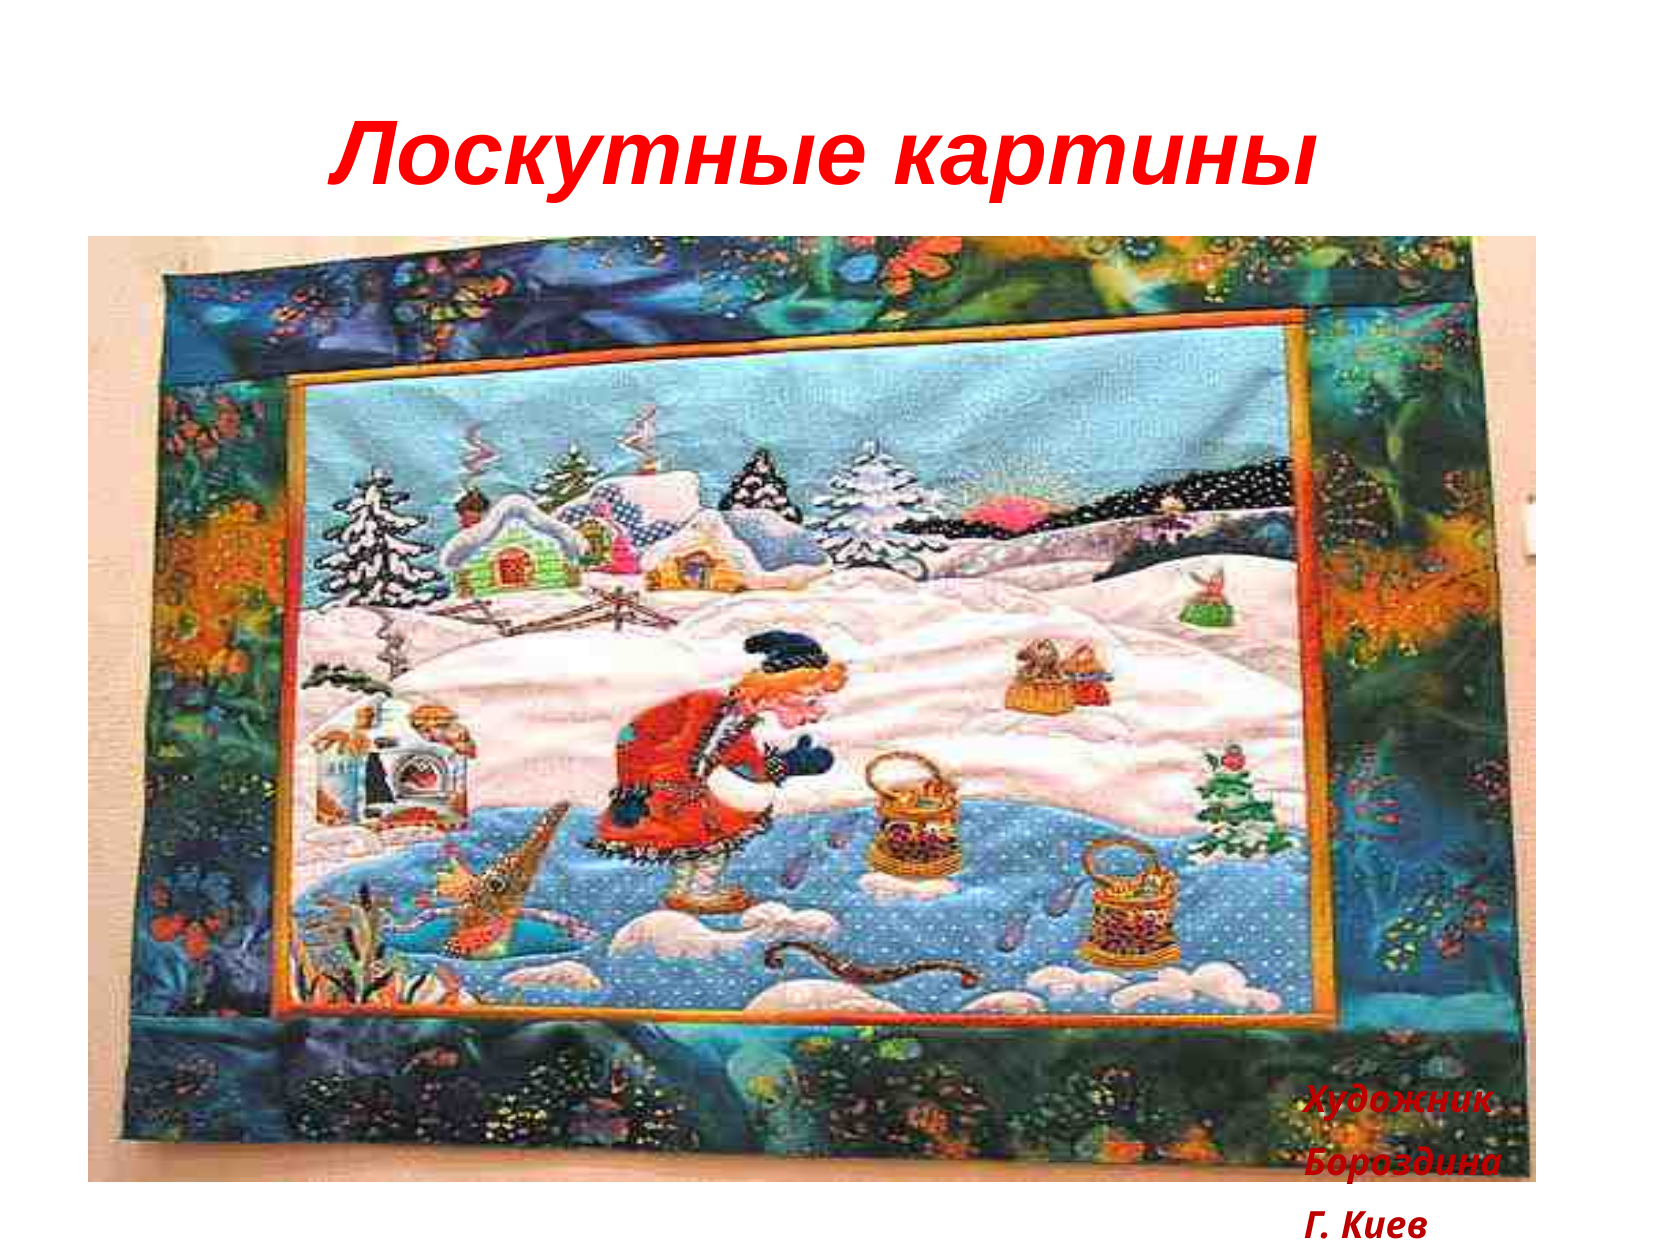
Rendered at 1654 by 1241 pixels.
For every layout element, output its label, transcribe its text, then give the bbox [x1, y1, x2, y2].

text_box [1289, 1062, 1565, 1239]
title Лоскутные картины [82, 49, 1571, 257]
picture [88, 236, 1536, 1182]
